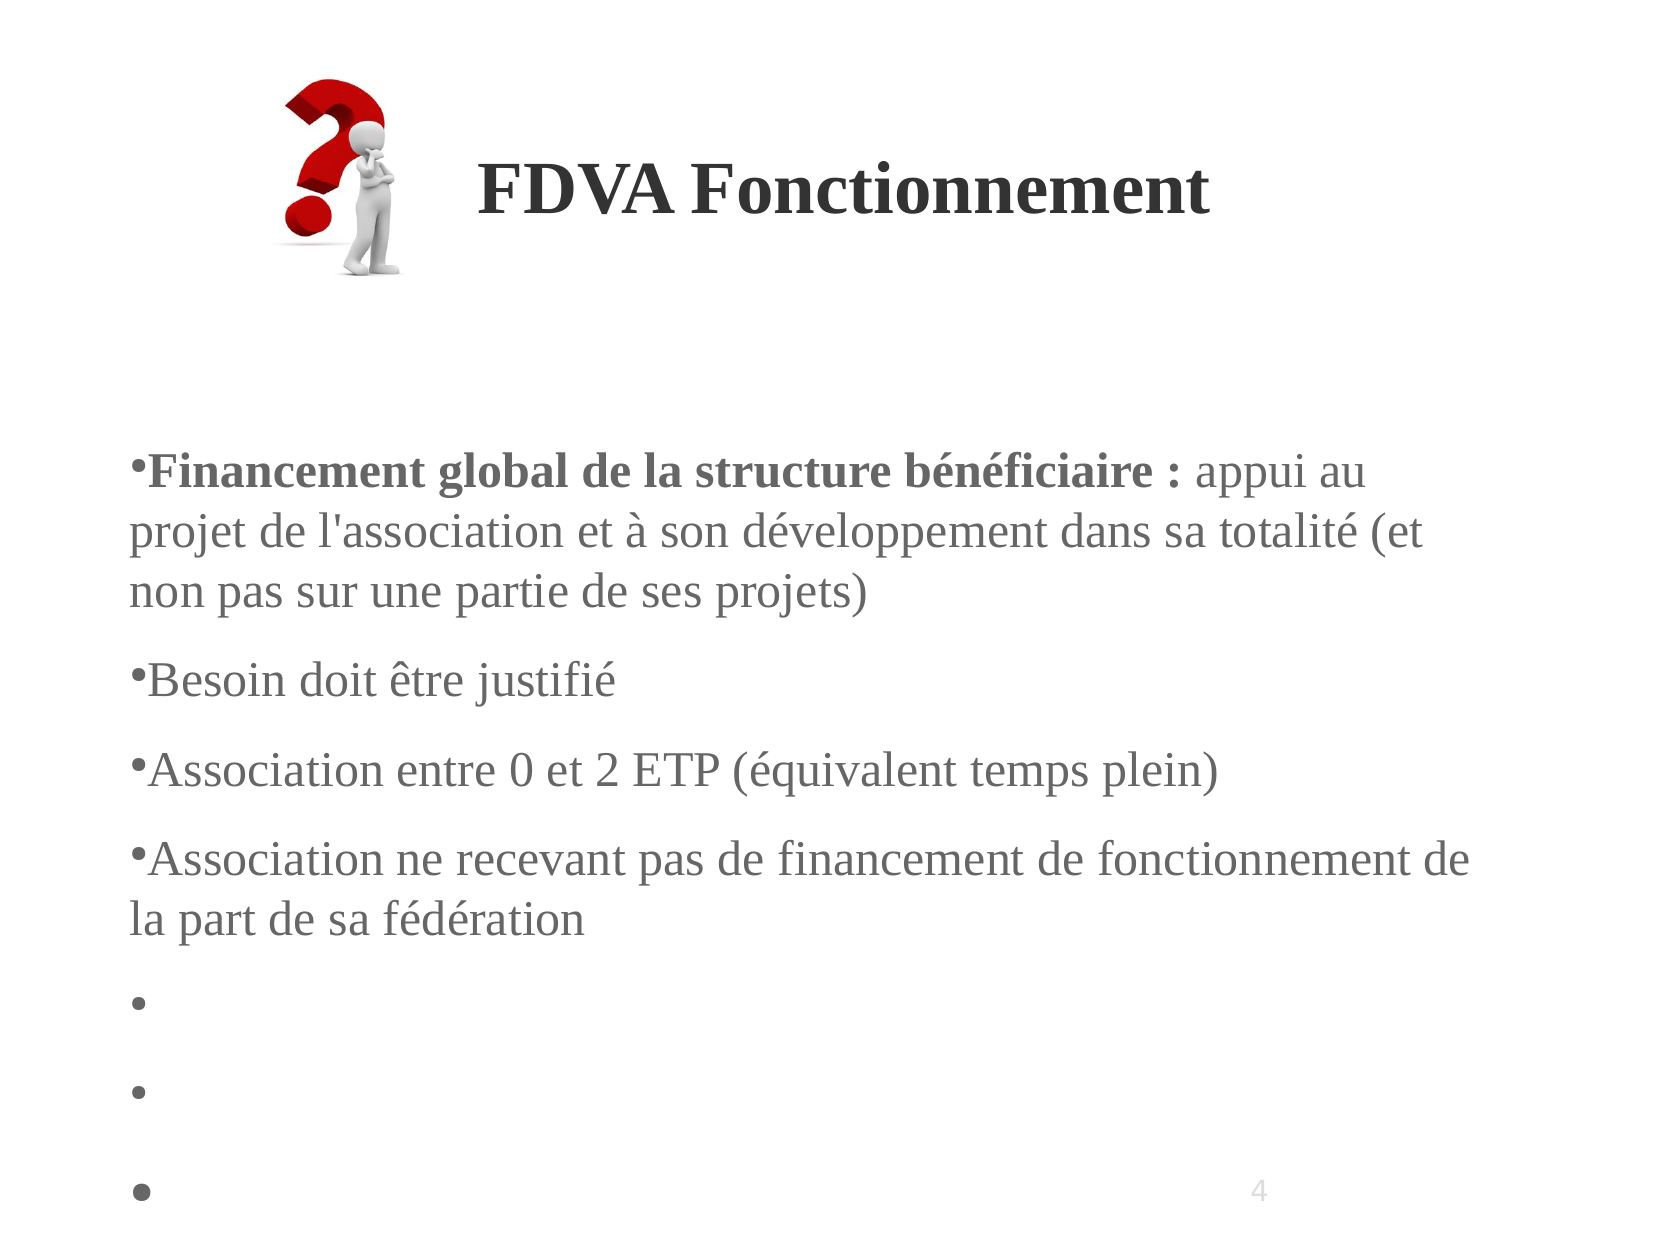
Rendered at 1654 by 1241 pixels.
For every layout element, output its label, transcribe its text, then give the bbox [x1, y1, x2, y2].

list Financement global de la structure bénéficiaire : appui au projet de l'association et à son développement dans sa totalité (et non pas sur une partie de ses projets) Besoin doit être justifié Association entre 0 et 2 ETP (équivalent temps plein) Association ne recevant pas de financement de fonctionnement de la part de sa fédération [129, 437, 1477, 1099]
title FDVA Fonctionnement [425, 59, 1264, 308]
text_box [1250, 1172, 1636, 1241]
picture [223, 59, 425, 308]
